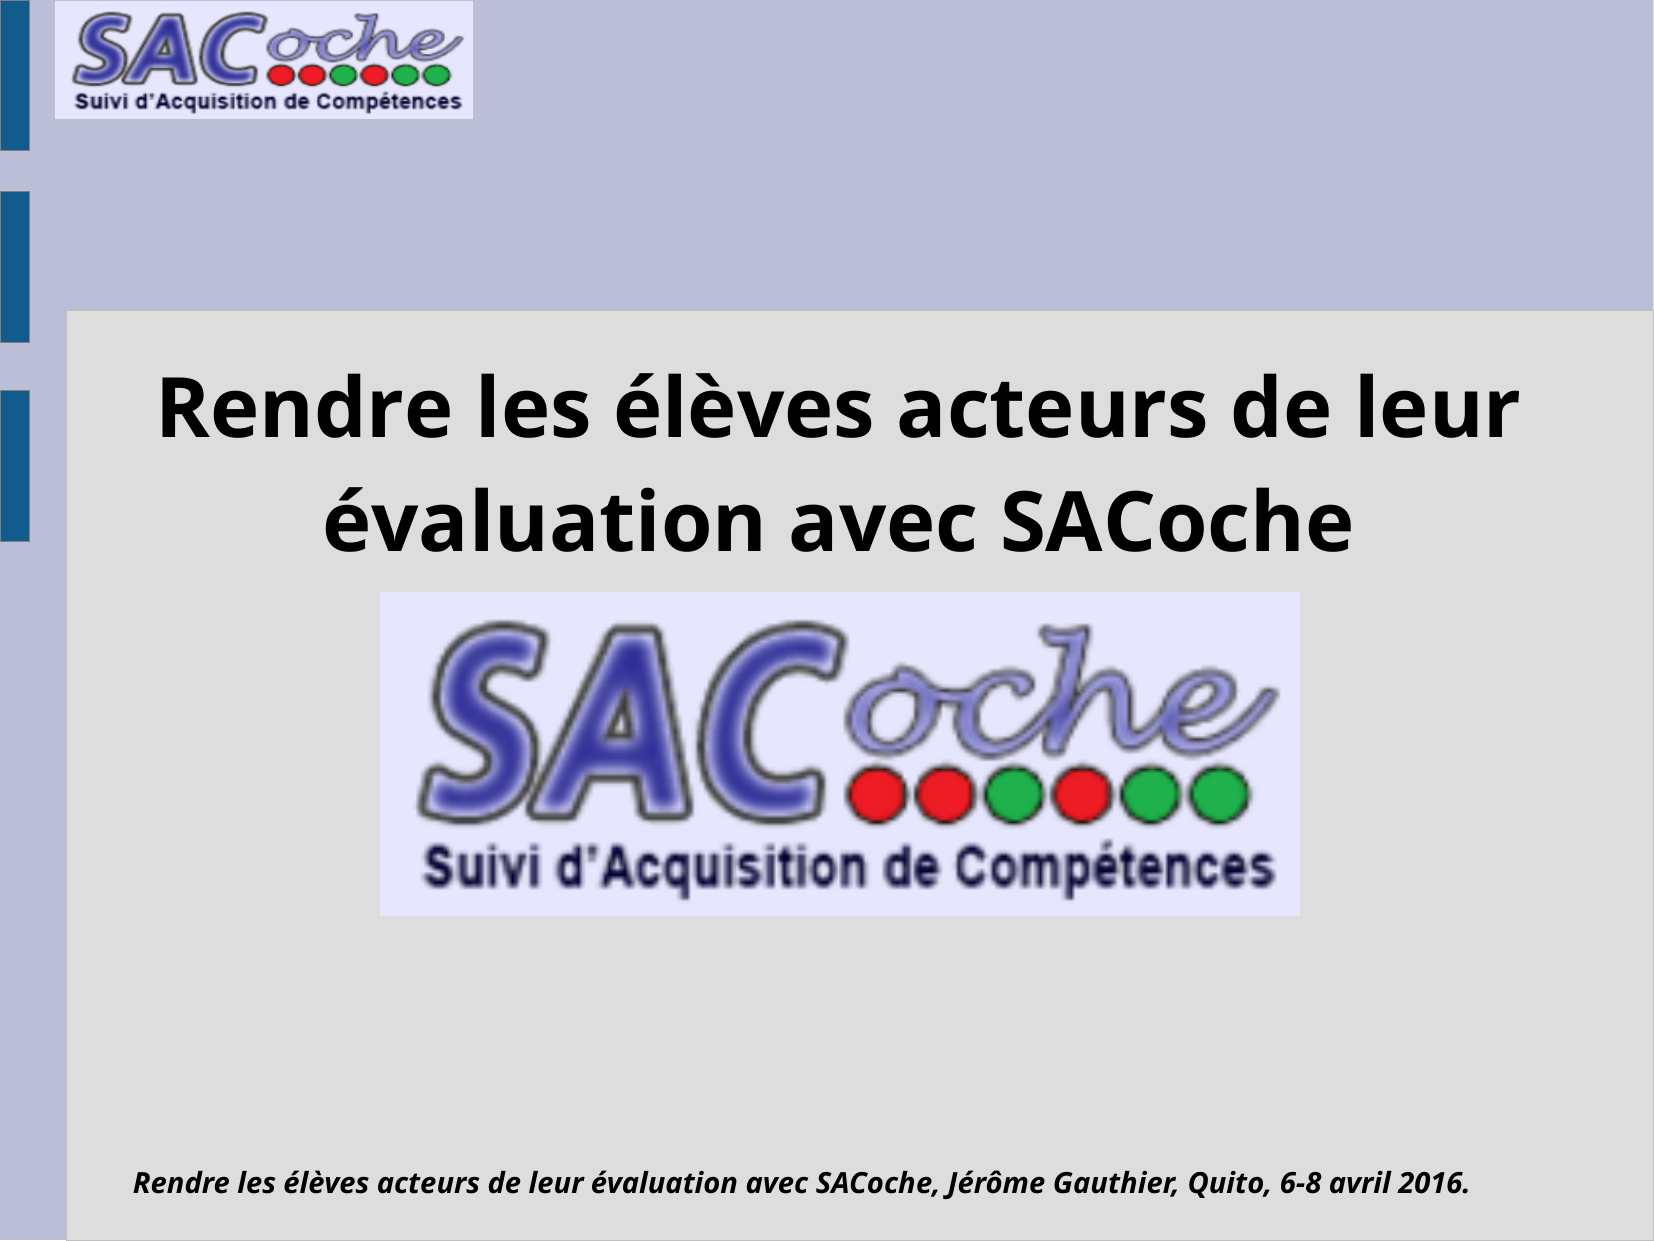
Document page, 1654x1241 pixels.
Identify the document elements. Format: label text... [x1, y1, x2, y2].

picture [55, 1, 473, 119]
text_box Rendre les élèves acteurs de leur évaluation avec SACoche, Jérôme Gauthier, Quito, 6-8 avril 2016. [118, 1154, 1654, 1211]
title Rendre les élèves acteurs de leur évaluation avec SACoche [88, 343, 1590, 809]
picture [380, 592, 1300, 916]
